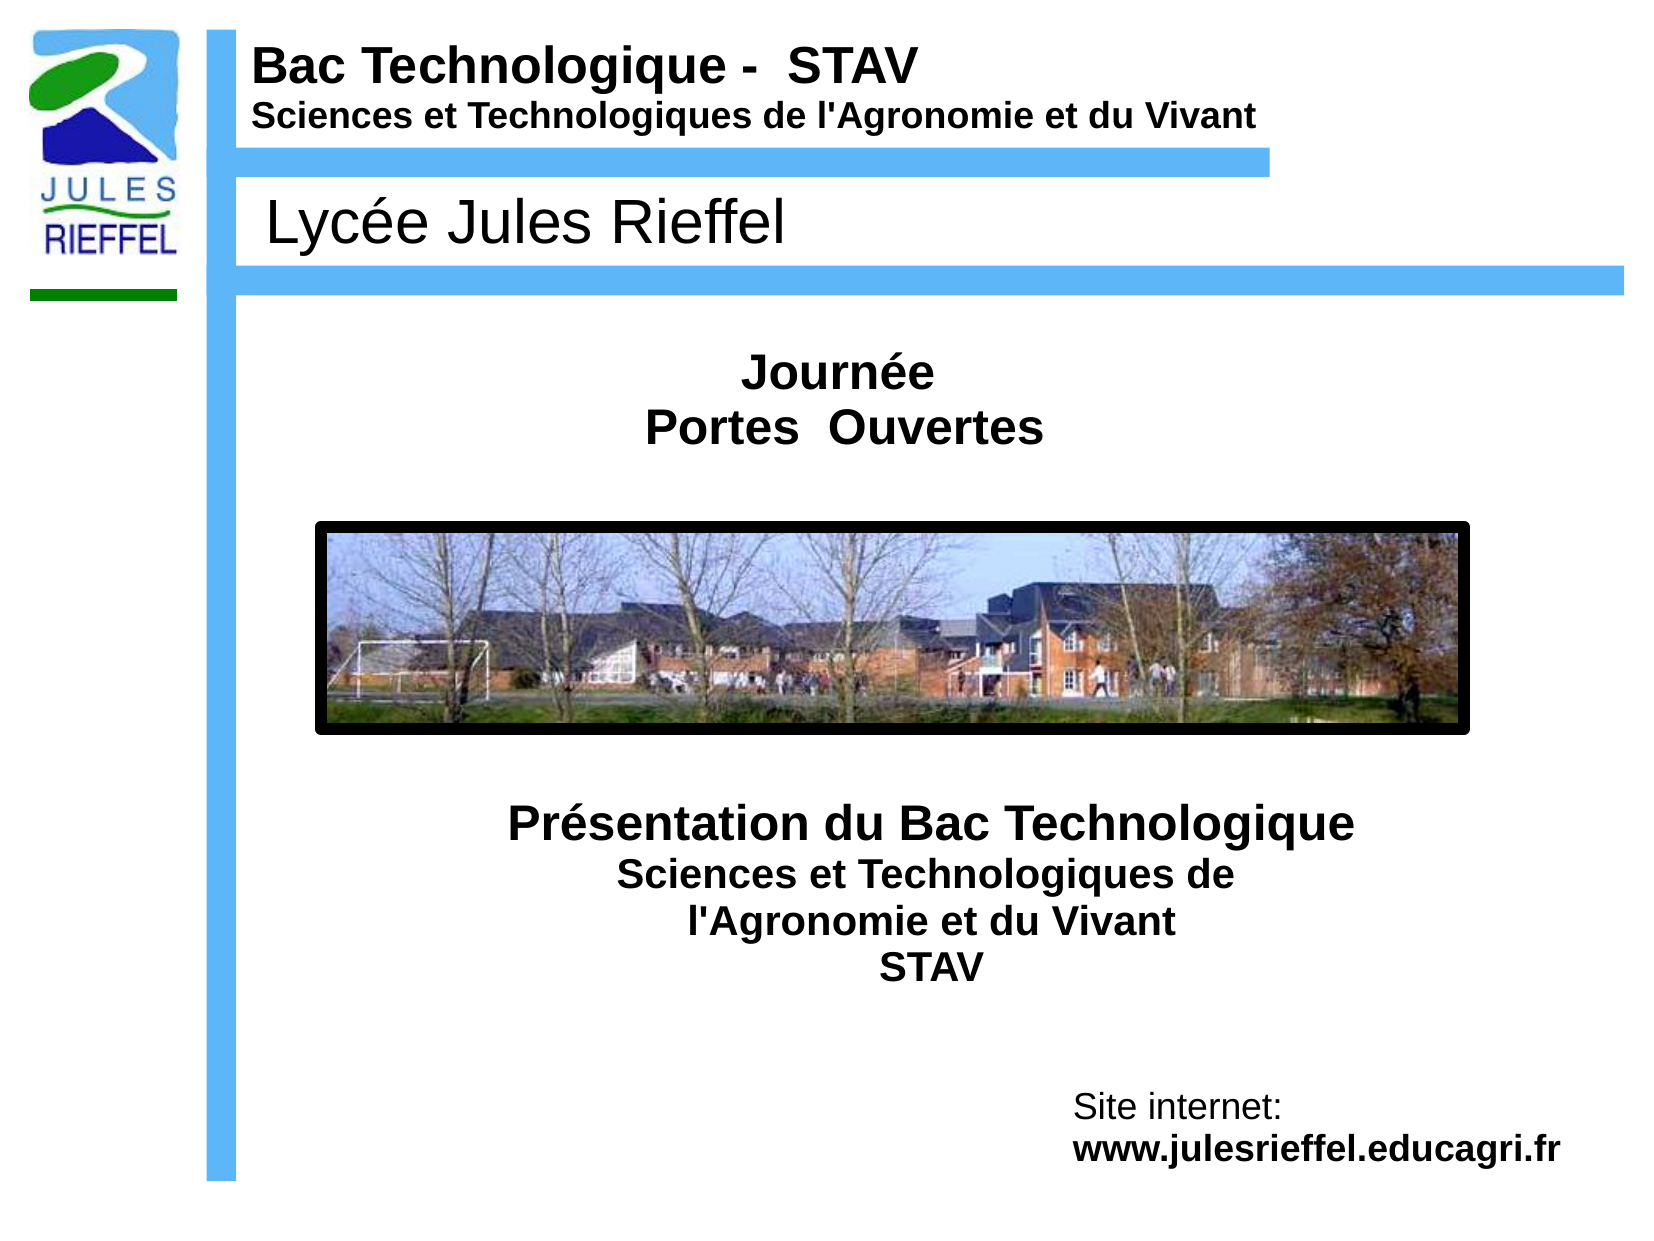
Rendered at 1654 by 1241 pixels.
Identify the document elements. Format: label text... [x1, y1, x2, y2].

picture [29, 29, 186, 272]
text_box Présentation du Bac Technologique Sciences et Technologiques de l'Agronomie et du Vivant STAV [402, 787, 1462, 1003]
picture [326, 532, 1458, 724]
text_box Journée Portes Ouvertes [613, 336, 1077, 478]
title Lycée Jules Rieffel [265, 177, 1565, 266]
text_box Site internet: www.julesrieffel.educagri.fr [1058, 1077, 1612, 1178]
